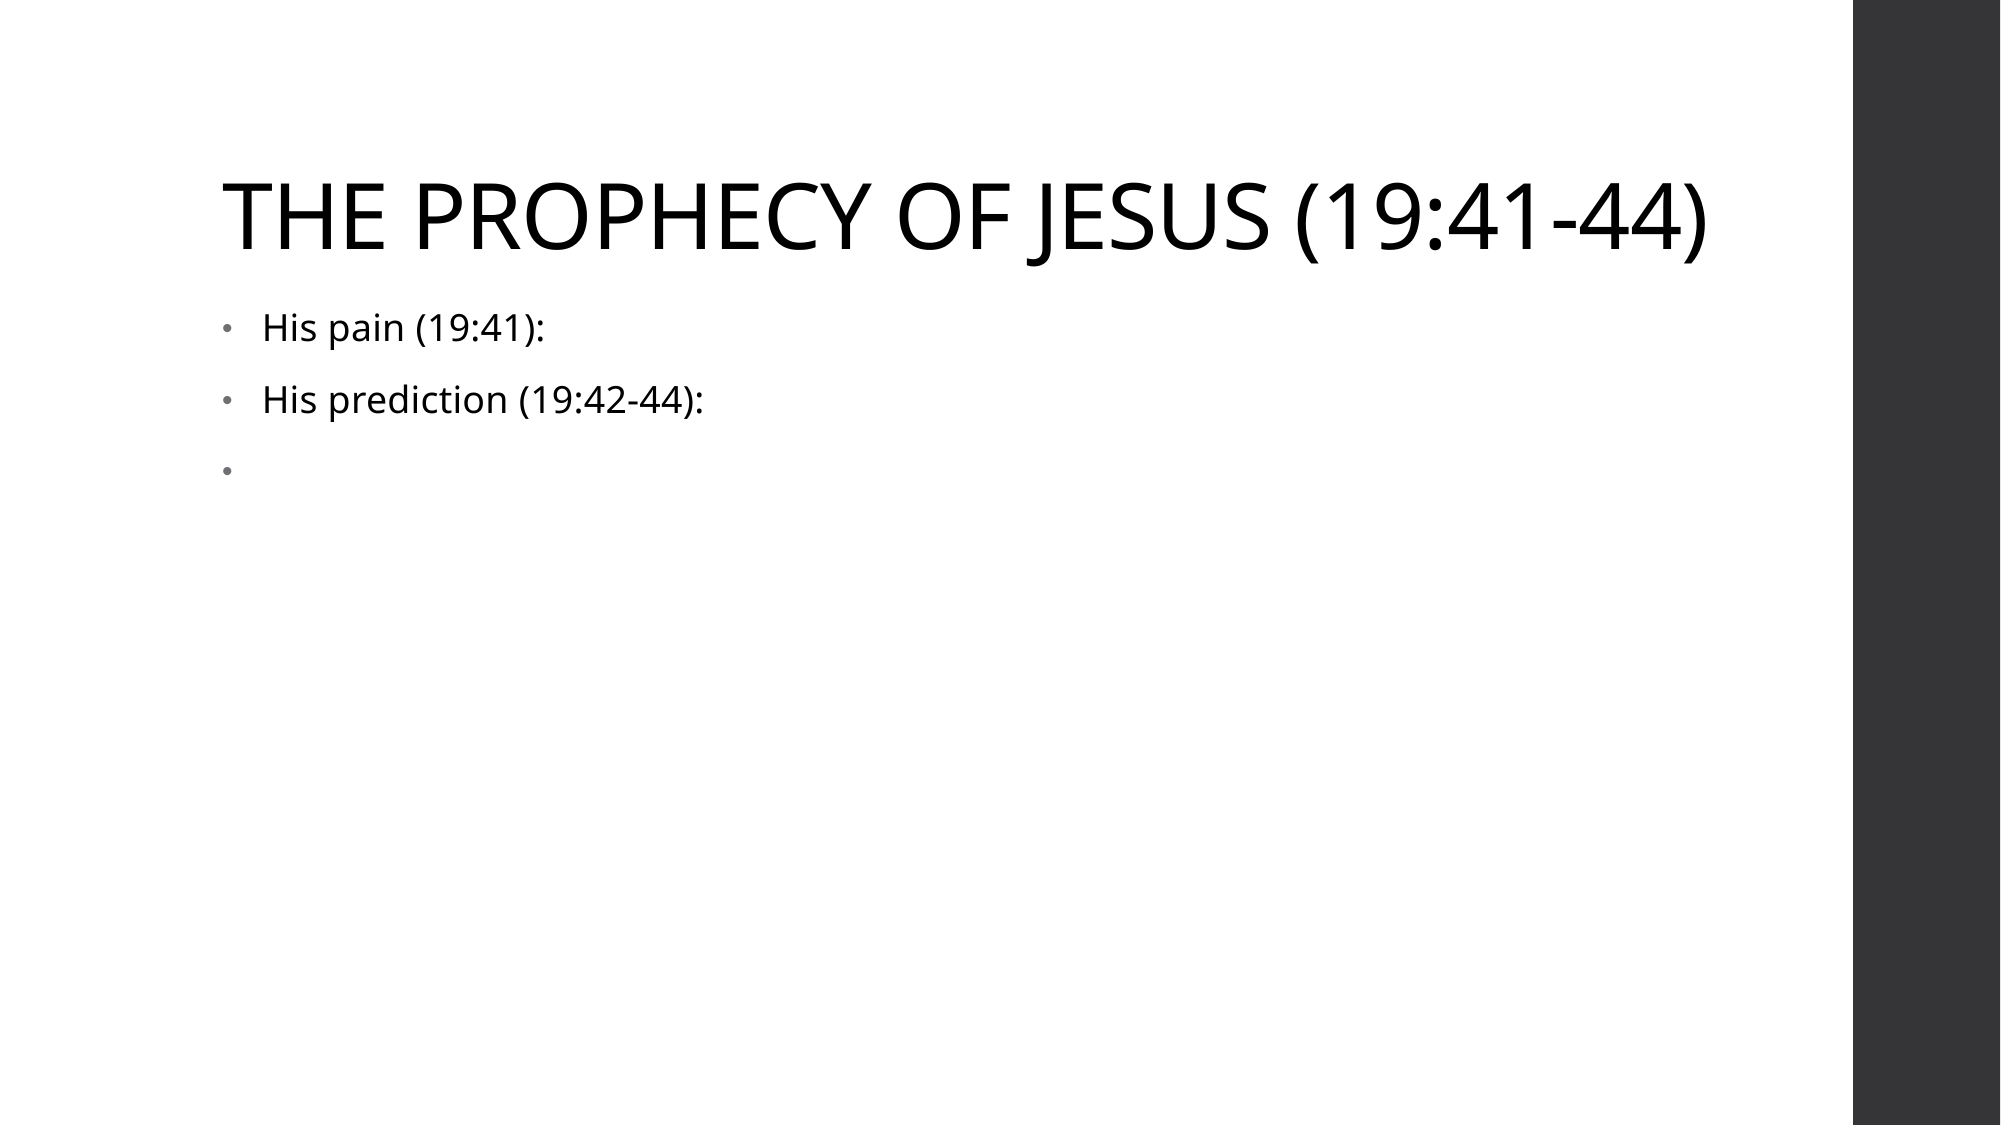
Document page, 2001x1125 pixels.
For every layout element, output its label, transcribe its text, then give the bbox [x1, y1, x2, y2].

list His pain (19:41): His prediction (19:42-44): [206, 299, 1617, 1014]
title THE PROPHECY OF JESUS (19:41-44) [206, 60, 1797, 278]
